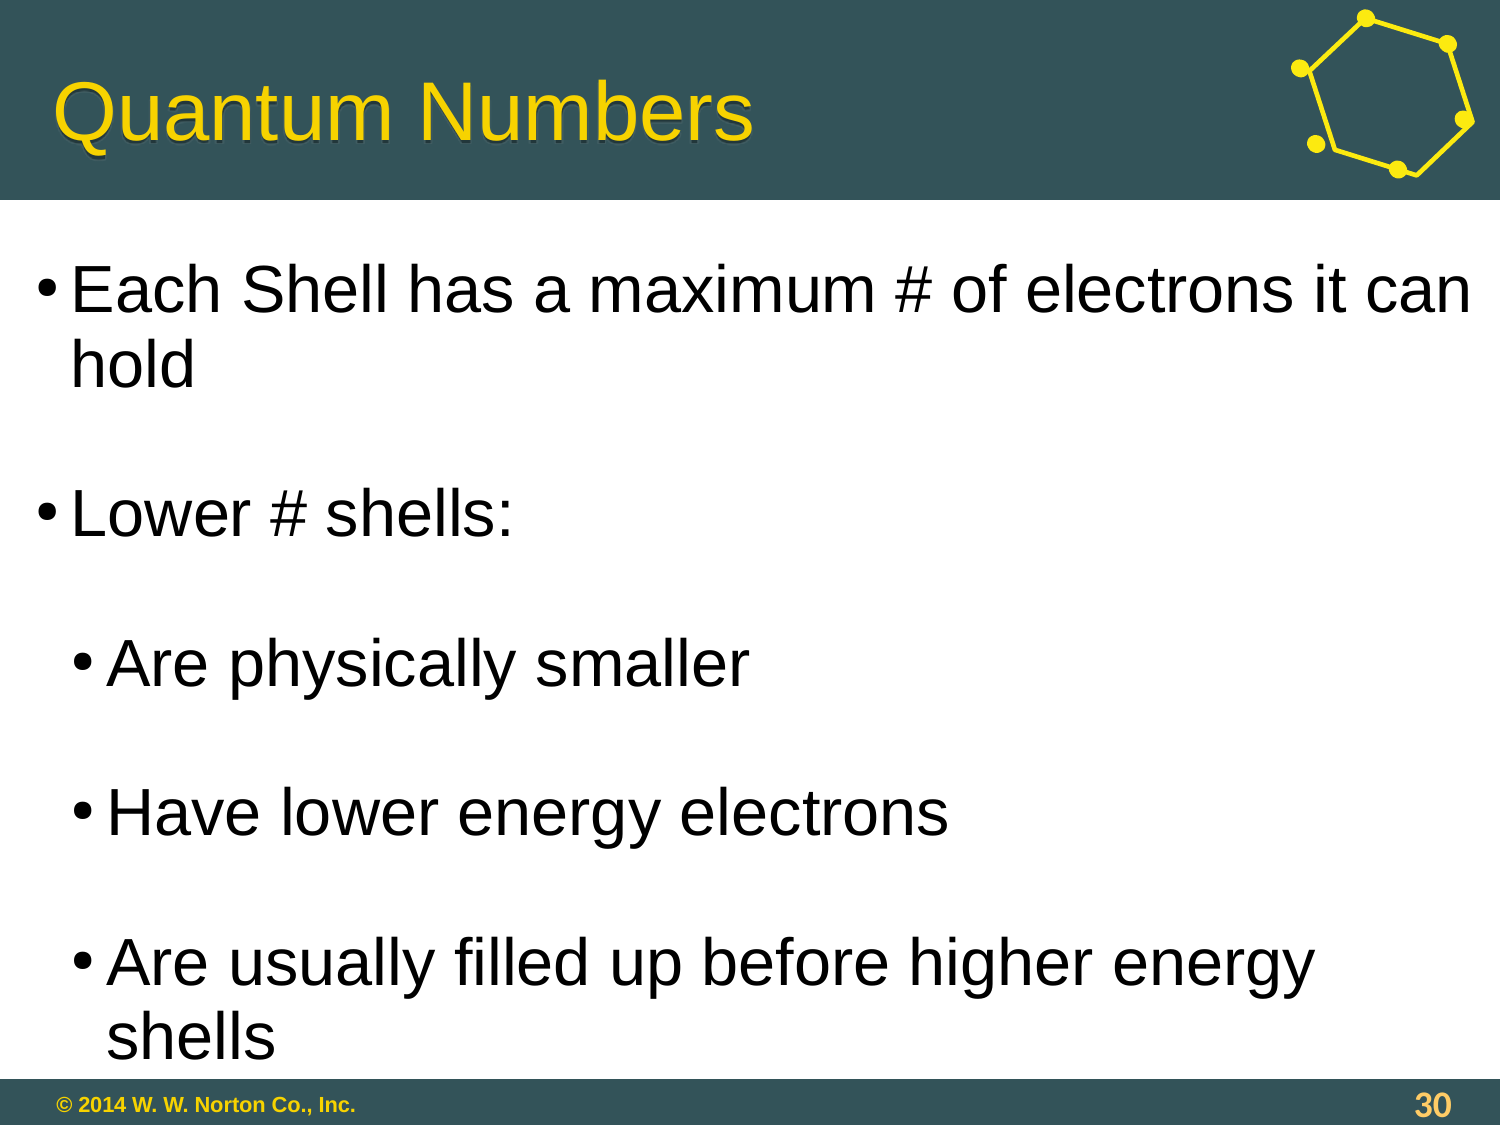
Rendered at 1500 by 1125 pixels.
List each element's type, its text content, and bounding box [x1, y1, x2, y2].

title Quantum Numbers [37, 19, 1118, 177]
text_box Each Shell has a maximum # of electrons it can hold Lower # shells: Are physically smaller Have lower energy electrons Are usually filled up before higher energy shells [0, 177, 1489, 1075]
slide_number <number> [1398, 1076, 1468, 1125]
